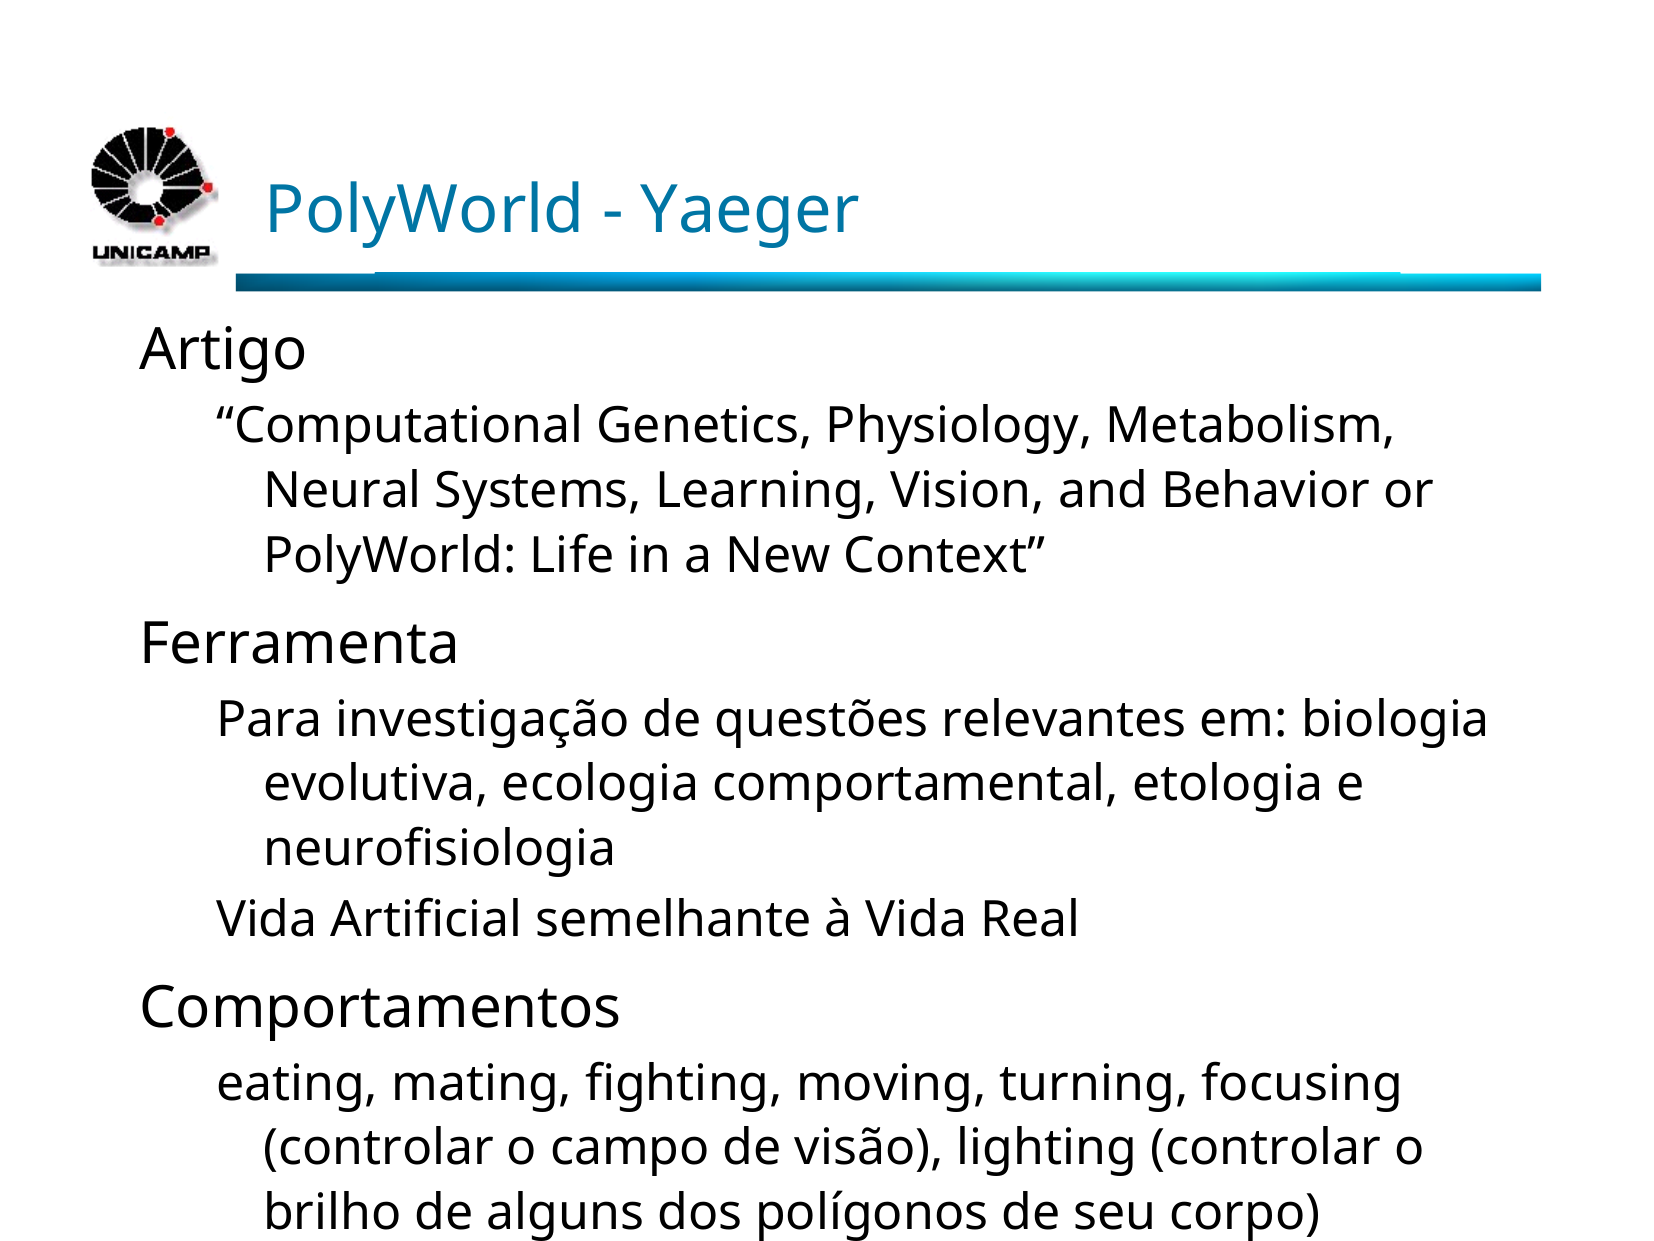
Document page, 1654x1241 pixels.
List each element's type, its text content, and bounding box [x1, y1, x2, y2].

picture [125, 272, 1654, 295]
list Artigo “Computational Genetics, Physiology, Metabolism, Neural Systems, Learning, Vision, and Behavior or PolyWorld: Life in a New Context” Ferramenta Para investigação de questões relevantes em: biologia evolutiva, ecologia comportamental, etologia e neurofisiologia Vida Artificial semelhante à Vida Real Comportamentos eating, mating, fighting, moving, turning, focusing (controlar o campo de visão), lighting (controlar o brilho de alguns dos polígonos de seu corpo) [121, 309, 1534, 1182]
title PolyWorld - Yaeger [264, 42, 1534, 250]
